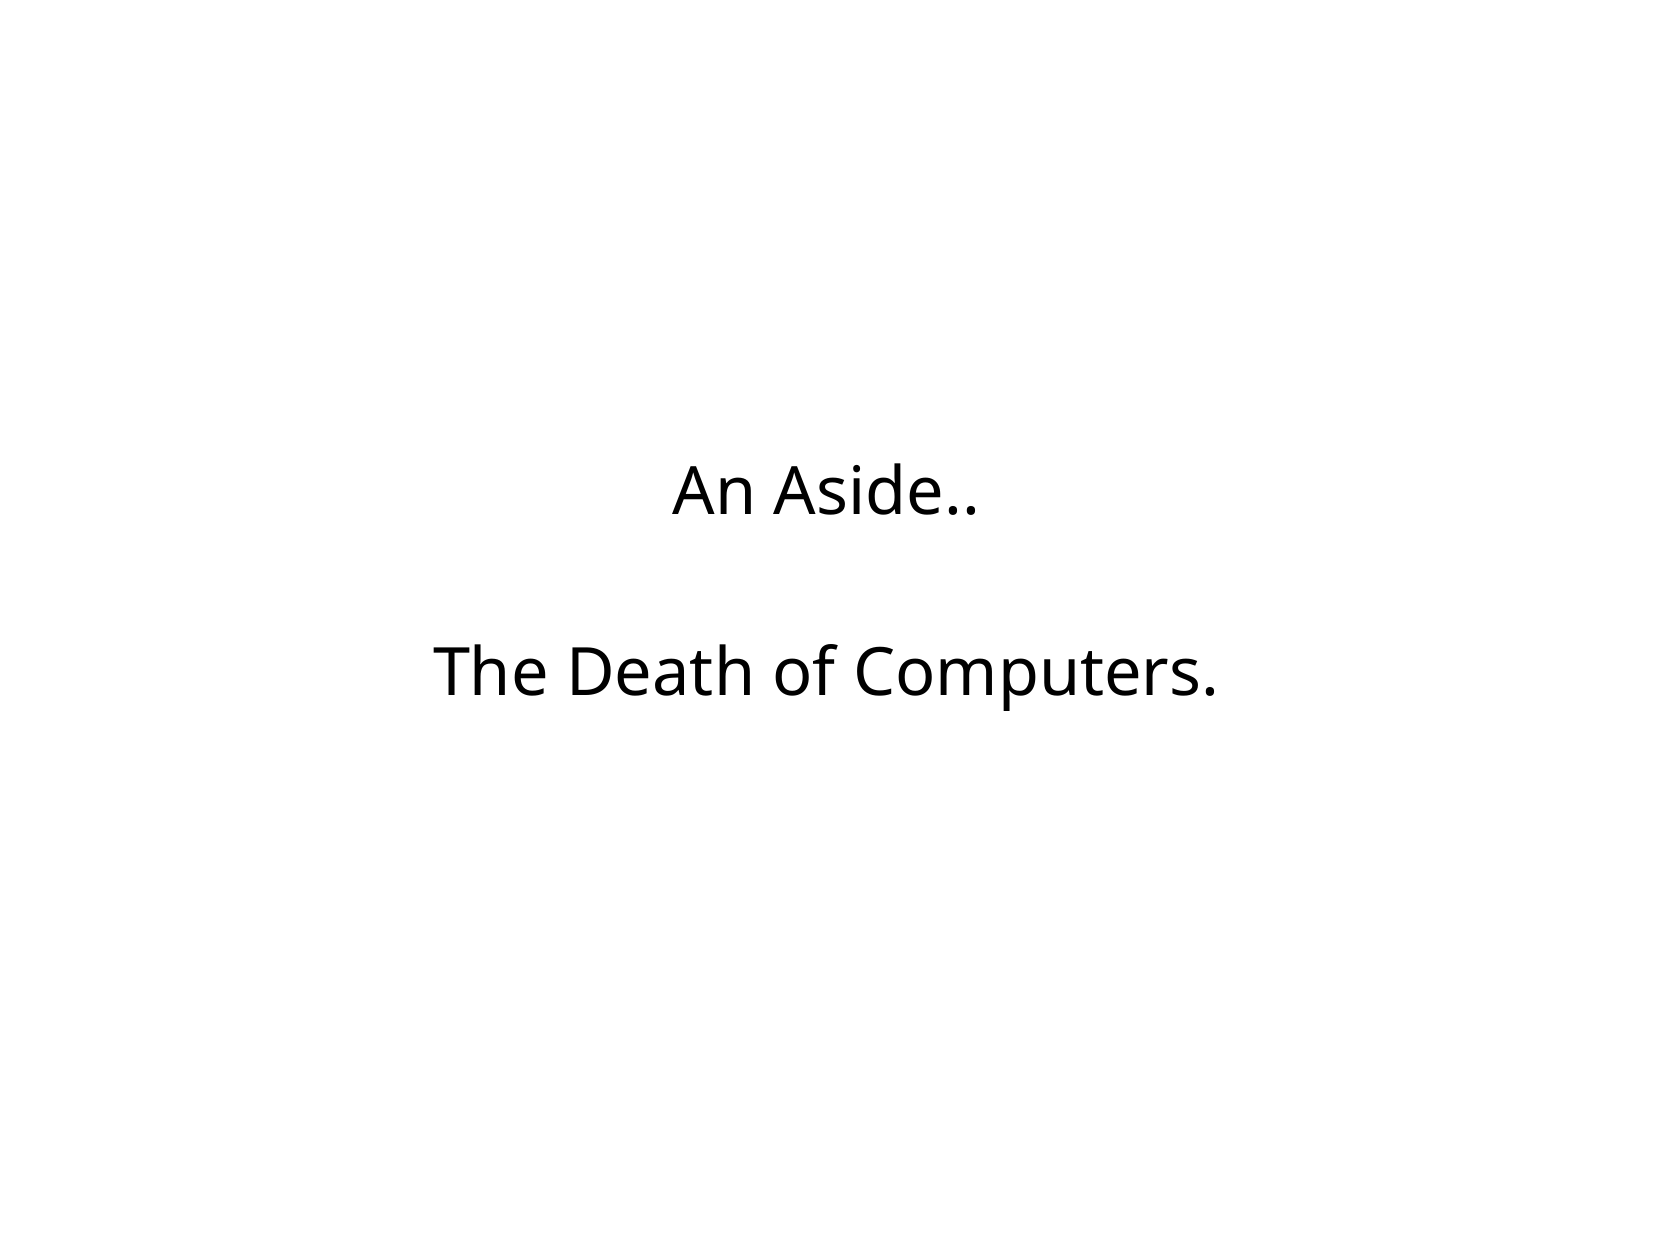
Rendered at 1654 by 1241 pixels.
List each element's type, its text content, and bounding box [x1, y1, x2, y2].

subtitle An Aside.. The Death of Computers. [82, 49, 1571, 1109]
